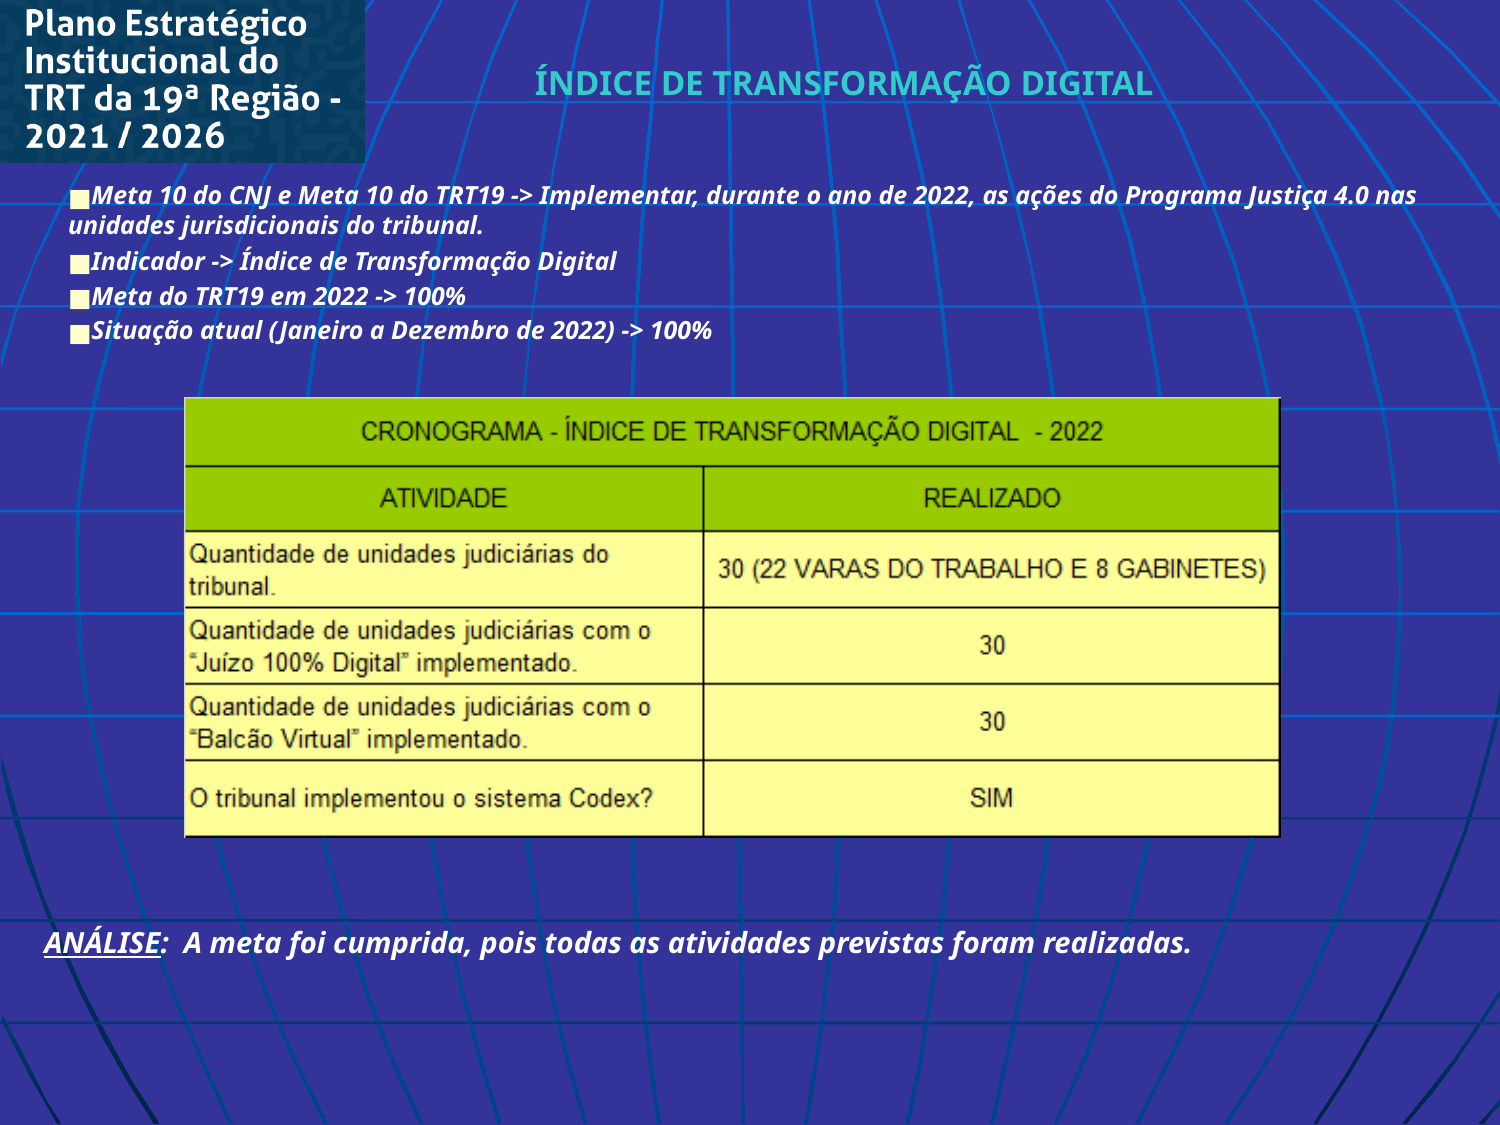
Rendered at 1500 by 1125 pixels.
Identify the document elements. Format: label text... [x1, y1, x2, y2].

text_box ÍNDICE DE TRANSFORMAÇÃO DIGITAL [365, 54, 1448, 110]
text_box Meta 10 do CNJ e Meta 10 do TRT19 -> Implementar, durante o ano de 2022, as ações do Programa Justiça 4.0 nas unidades jurisdicionais do tribunal. Indicador -> Índice de Transformação Digital Meta do TRT19 em 2022 -> 100% Situação atual (Janeiro a Dezembro de 2022) -> 100% [53, 172, 1459, 374]
picture [184, 397, 1281, 838]
text_box ANÁLISE: A meta foi cumprida, pois todas as atividades previstas foram realizadas. [29, 916, 1436, 1094]
picture [0, 0, 365, 163]
